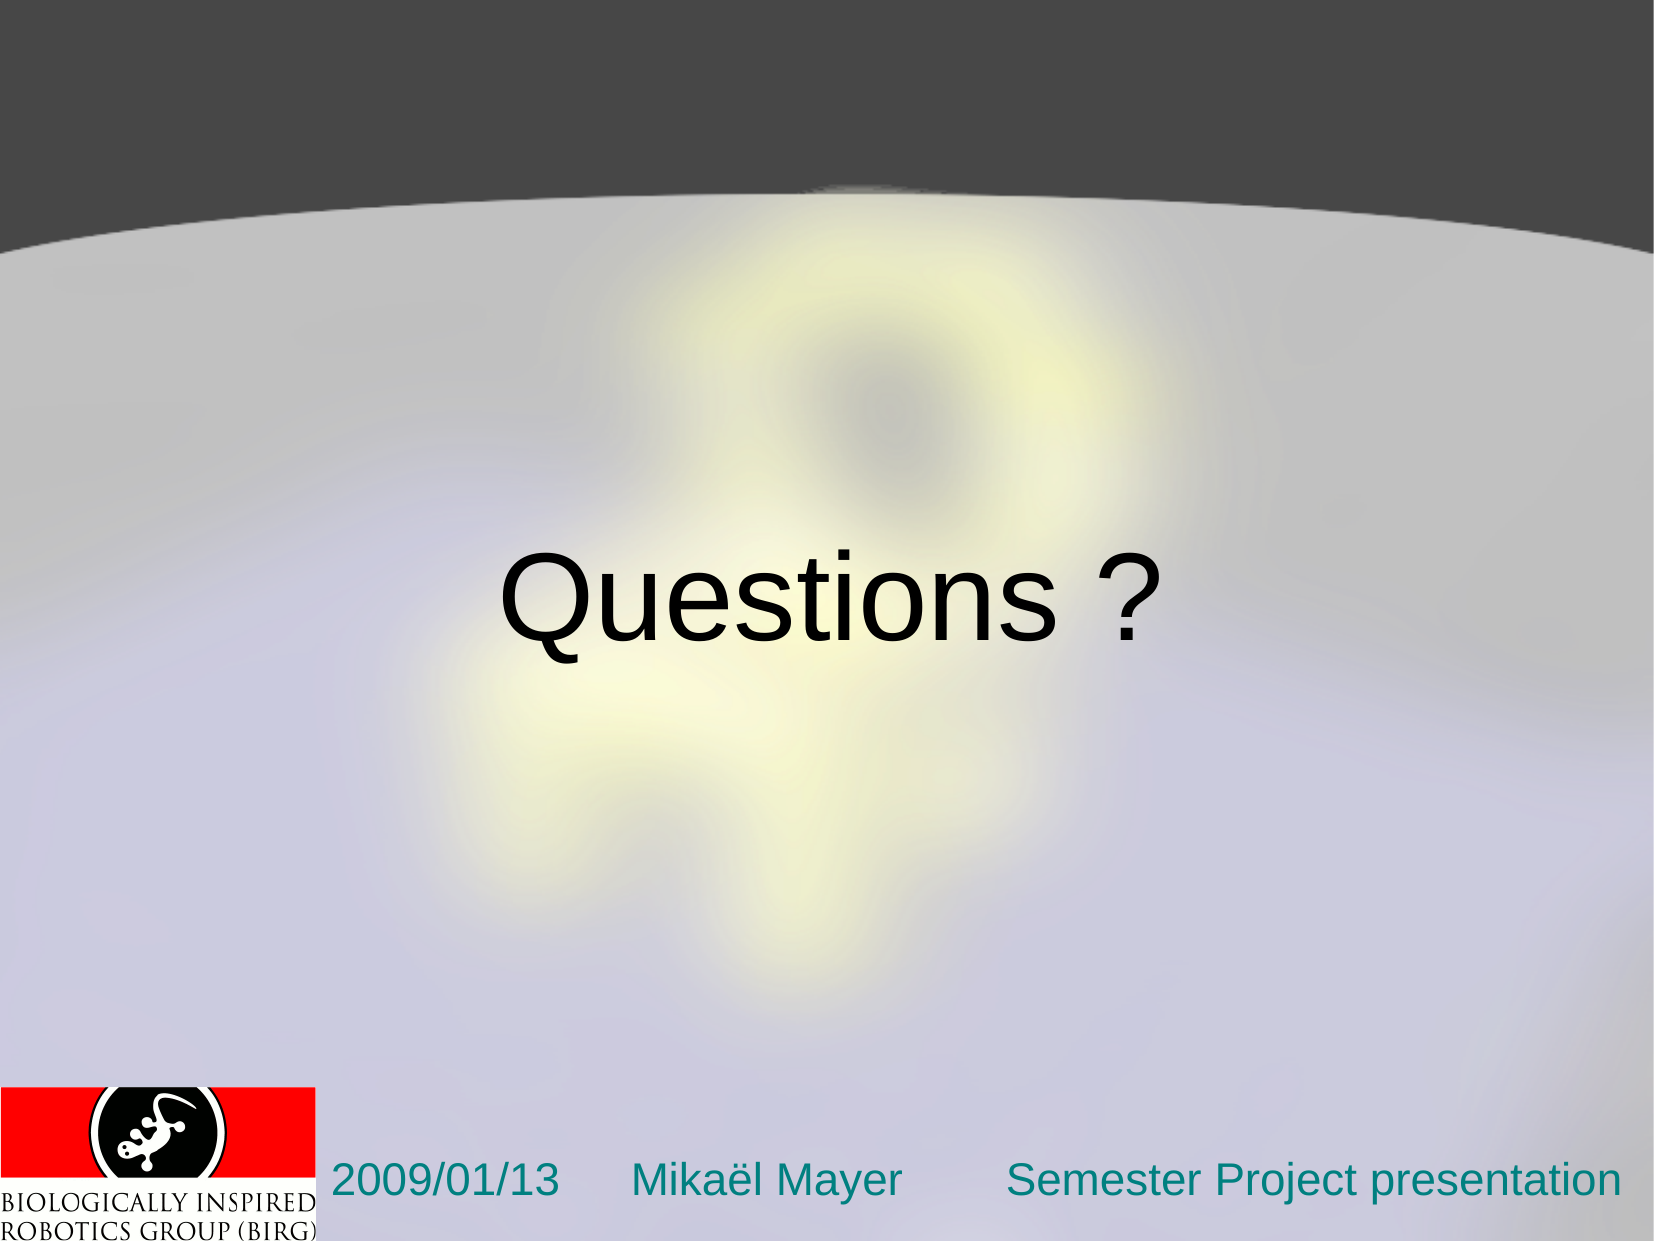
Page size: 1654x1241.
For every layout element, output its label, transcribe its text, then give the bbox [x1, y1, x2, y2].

picture [0, 0, 1654, 1241]
text_box 2009/01/13 Mikaël Mayer Semester Project presentation [316, 1156, 1654, 1206]
subtitle Questions ? [86, 187, 1576, 1007]
